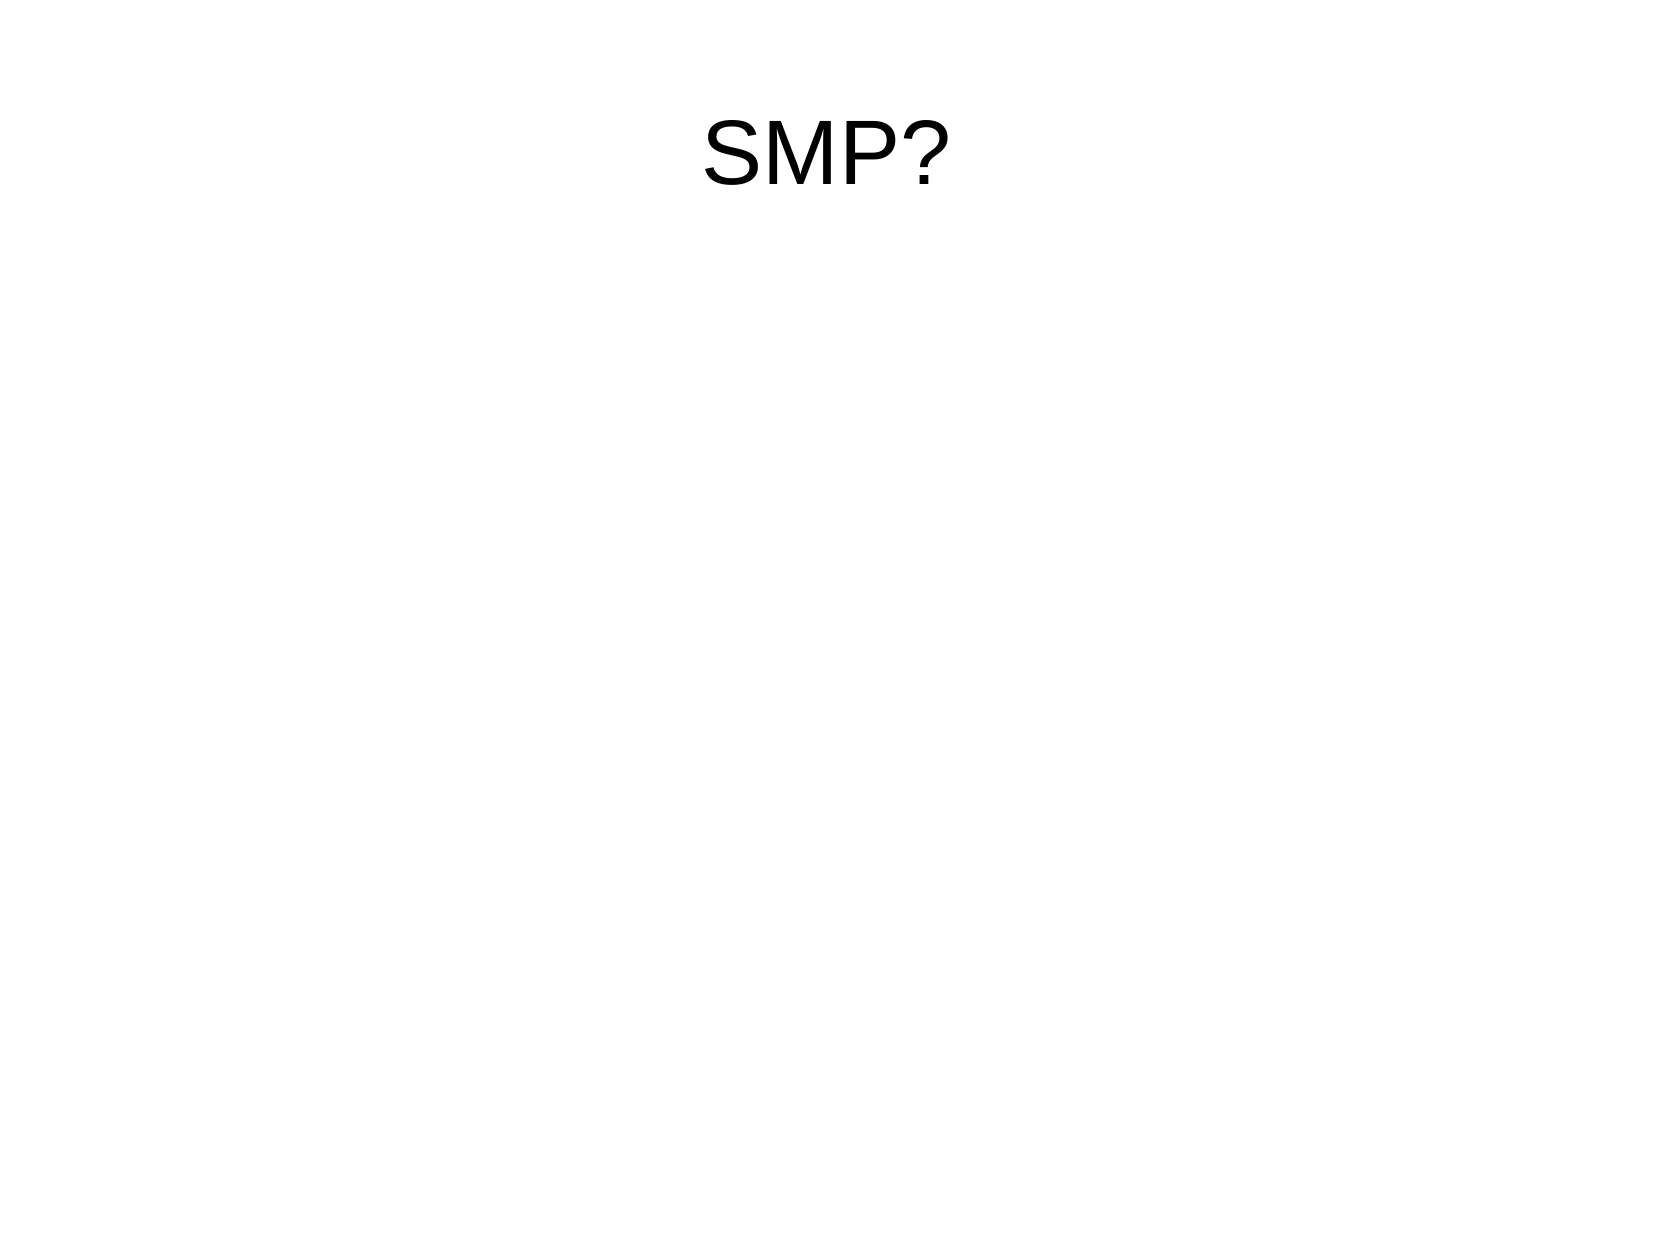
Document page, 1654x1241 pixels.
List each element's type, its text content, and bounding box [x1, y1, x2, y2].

title SMP? [82, 49, 1571, 257]
